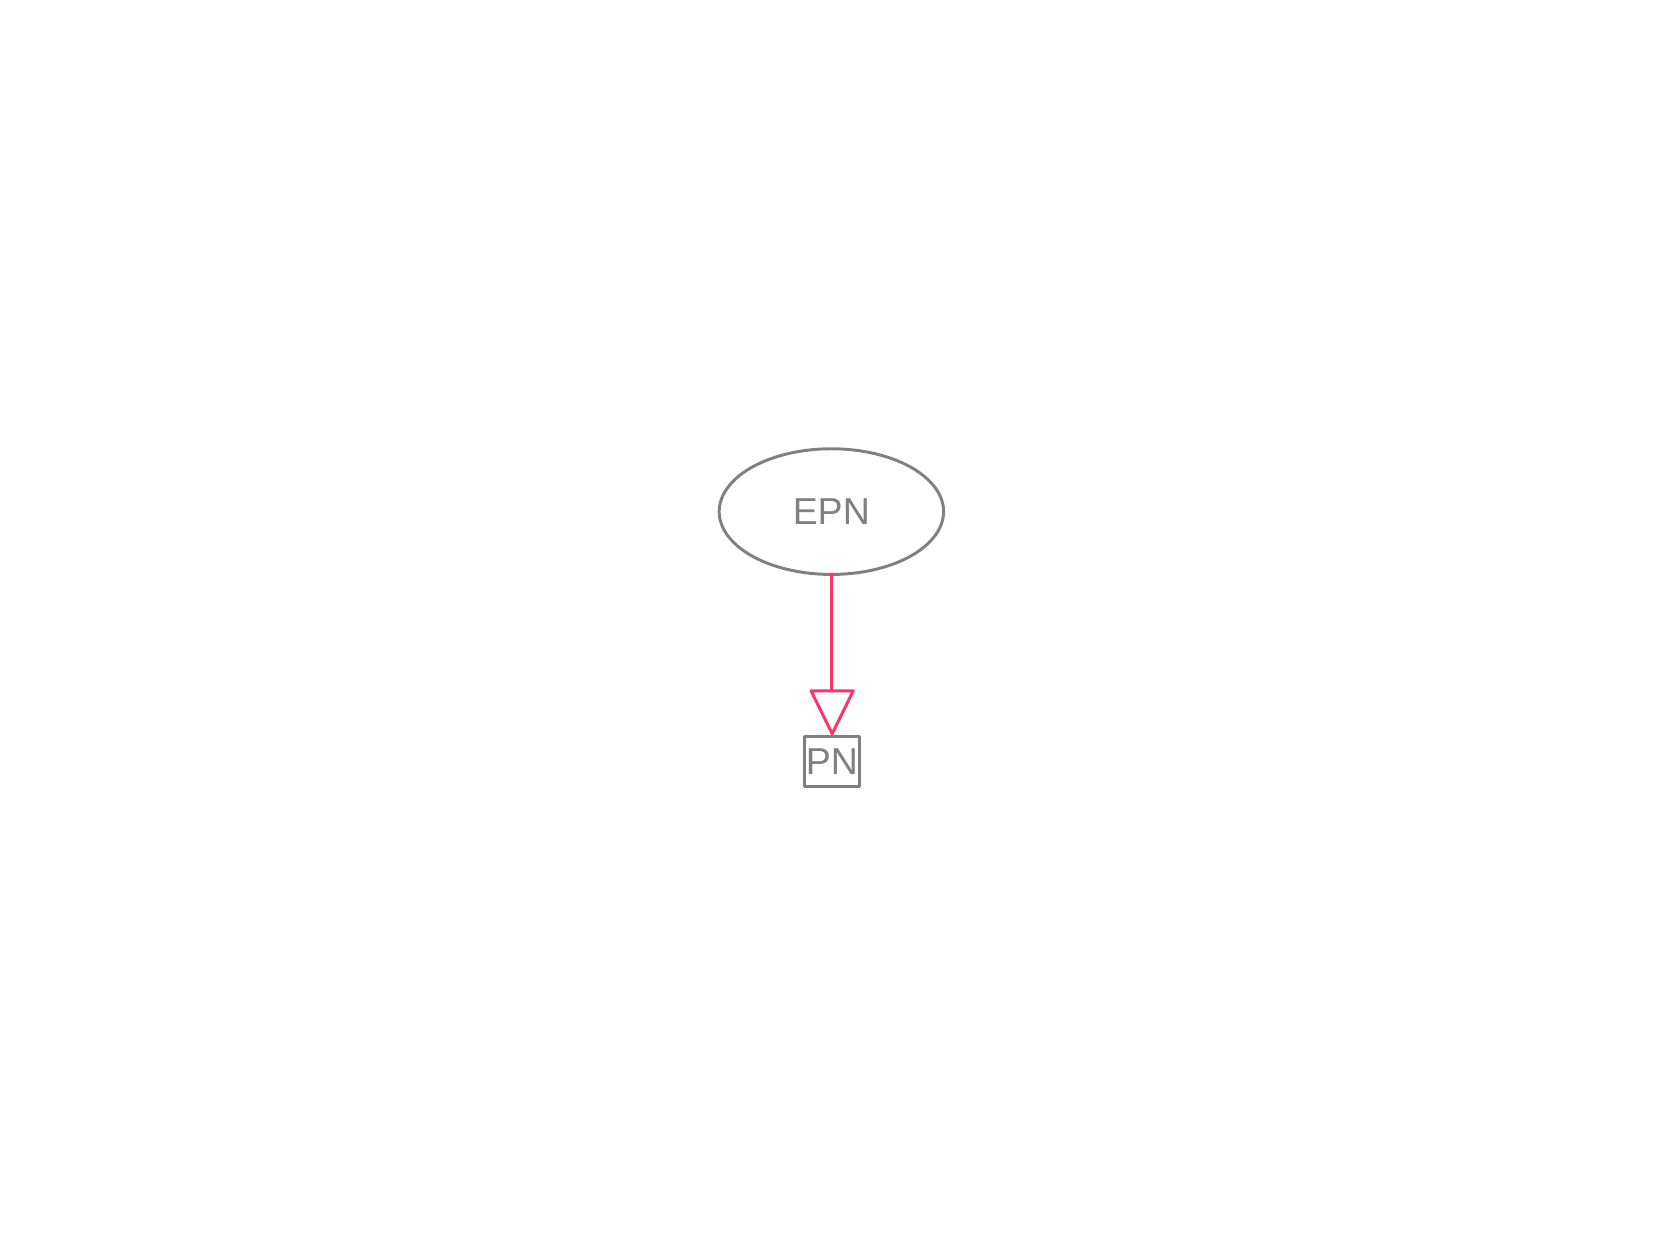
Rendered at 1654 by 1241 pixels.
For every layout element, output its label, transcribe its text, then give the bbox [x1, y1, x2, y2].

text_box EPN [719, 448, 944, 575]
text_box PN [804, 736, 860, 787]
text_box [811, 690, 854, 734]
